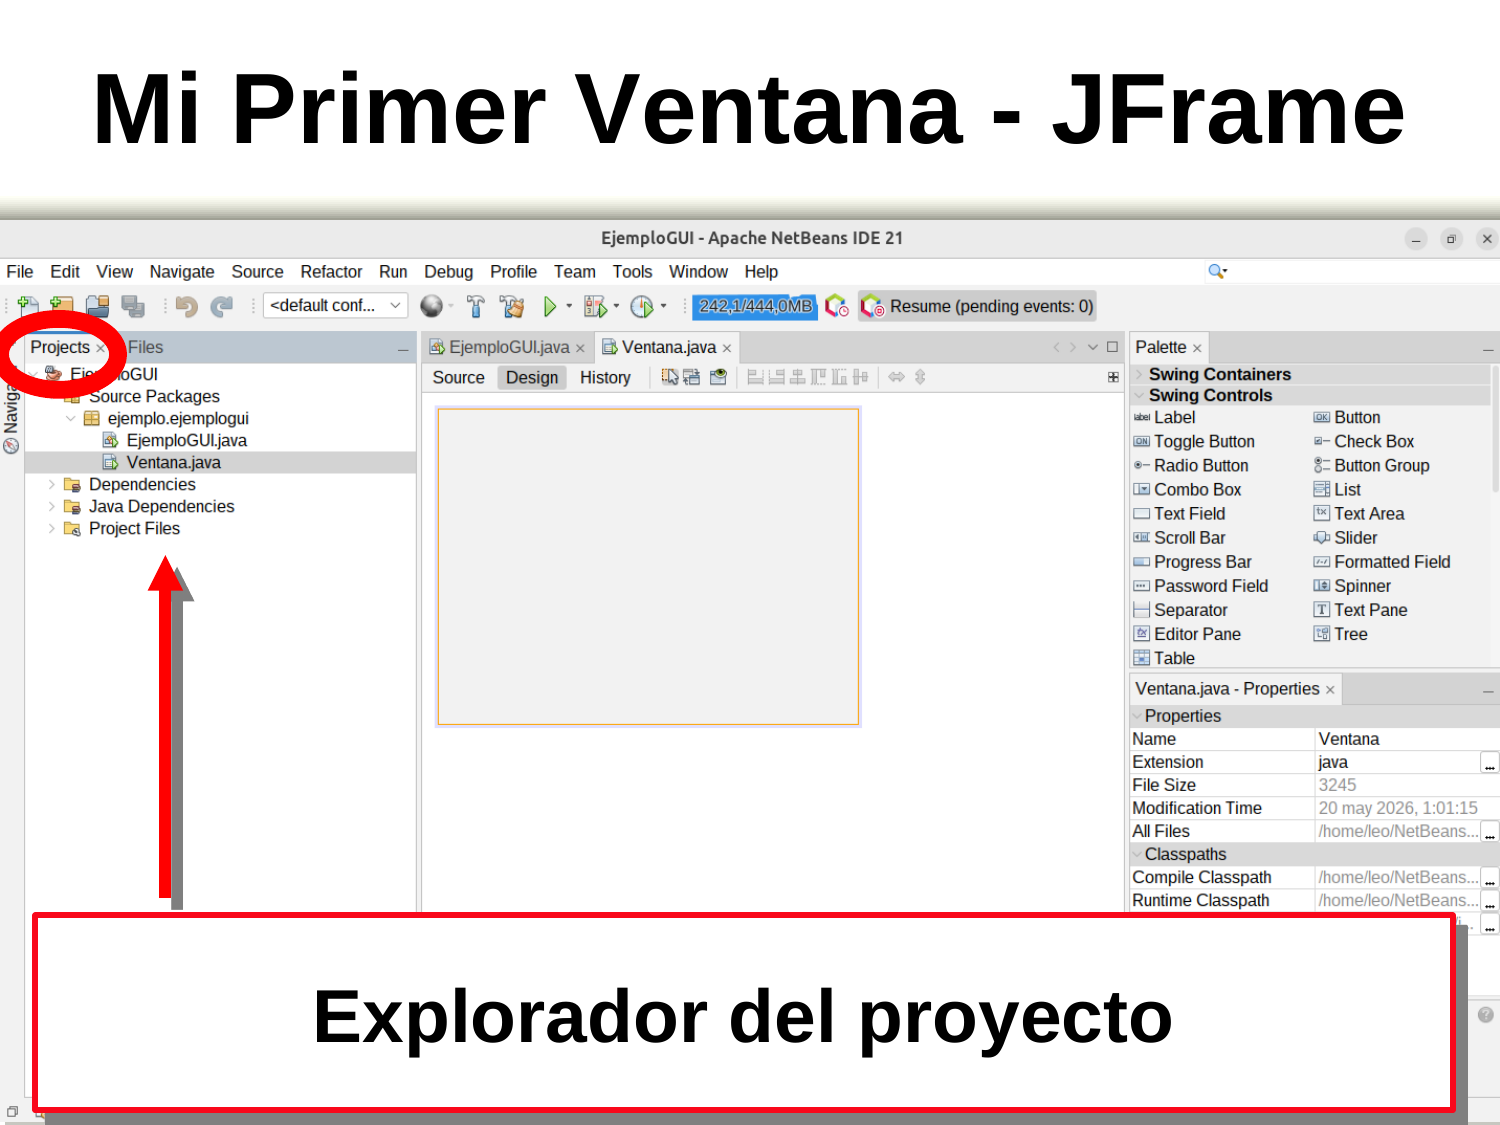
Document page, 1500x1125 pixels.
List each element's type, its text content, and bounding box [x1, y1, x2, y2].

text_box Explorador del proyecto [35, 915, 1453, 1111]
title Mi Primer Ventana - JFrame [0, 9, 1500, 198]
picture [9, 328, 109, 380]
picture [0, 220, 1500, 1123]
